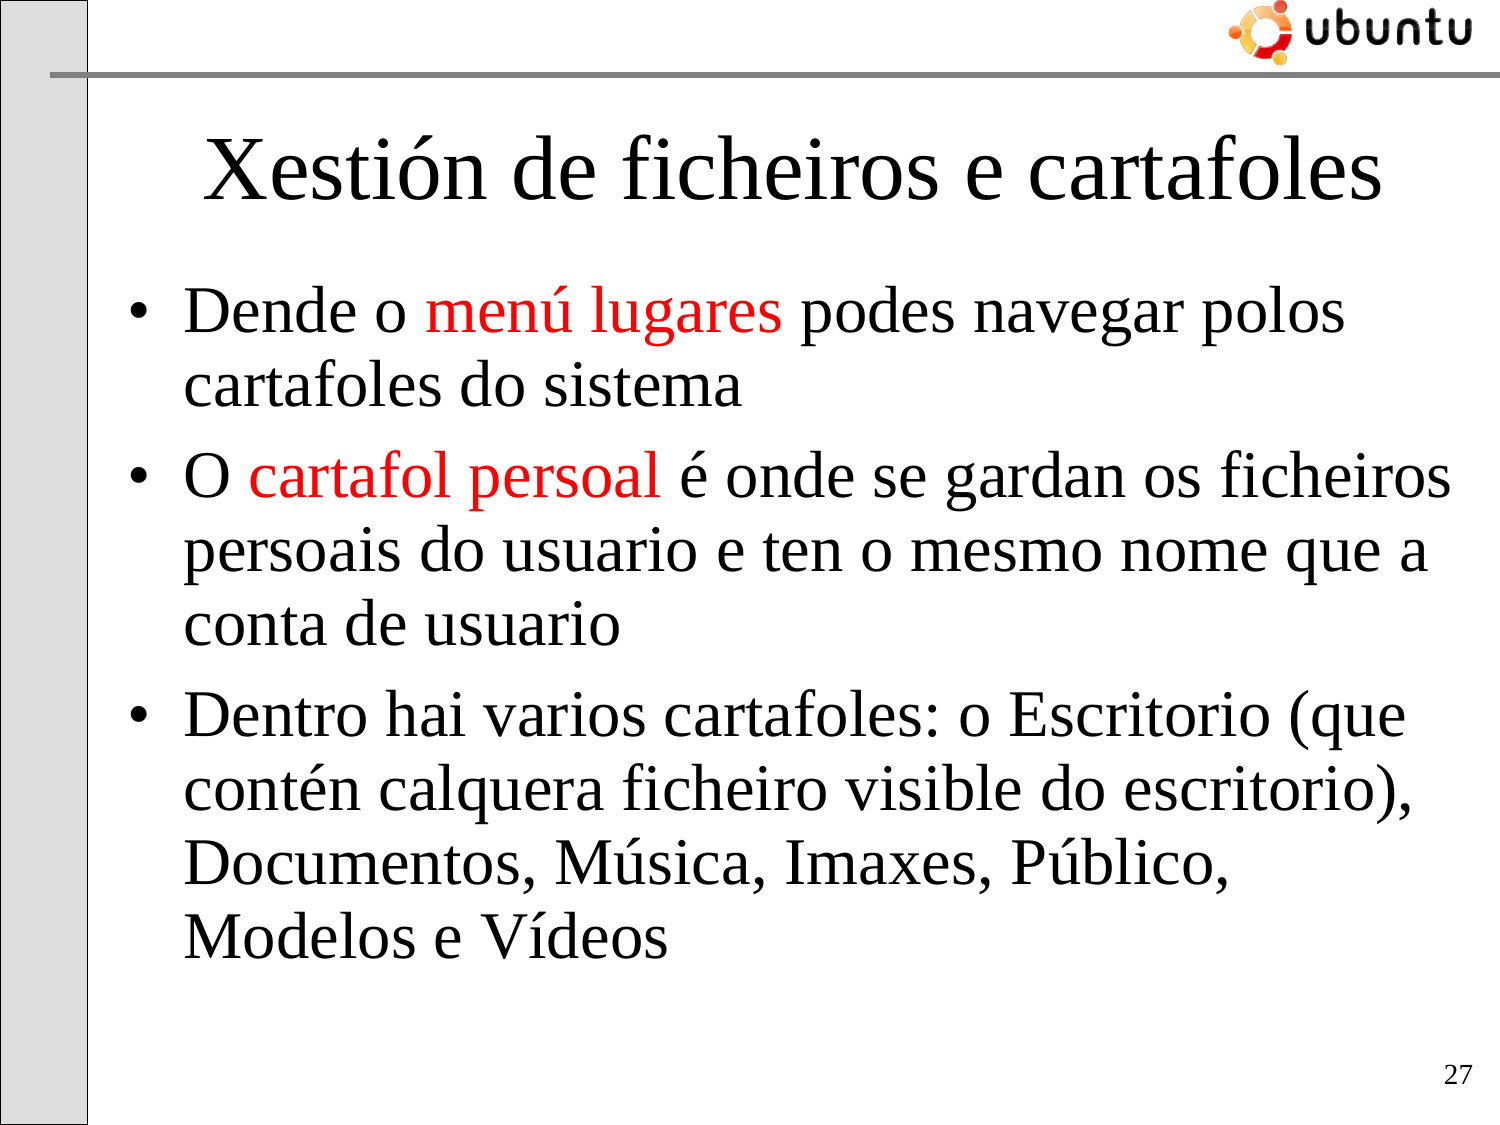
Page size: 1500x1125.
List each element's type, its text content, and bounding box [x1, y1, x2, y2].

title Xestión de ficheiros e cartafoles [112, 99, 1477, 237]
list Dende o menú lugares podes navegar polos cartafoles do sistema O cartafol persoal é onde se gardan os ficheiros persoais do usuario e ten o mesmo nome que a conta de usuario Dentro hai varios cartafoles: o Escritorio (que contén calquera ficheiro visible do escritorio), Documentos, Música, Imaxes, Público, Modelos e Vídeos [112, 265, 1477, 1125]
picture [1221, 0, 1483, 71]
